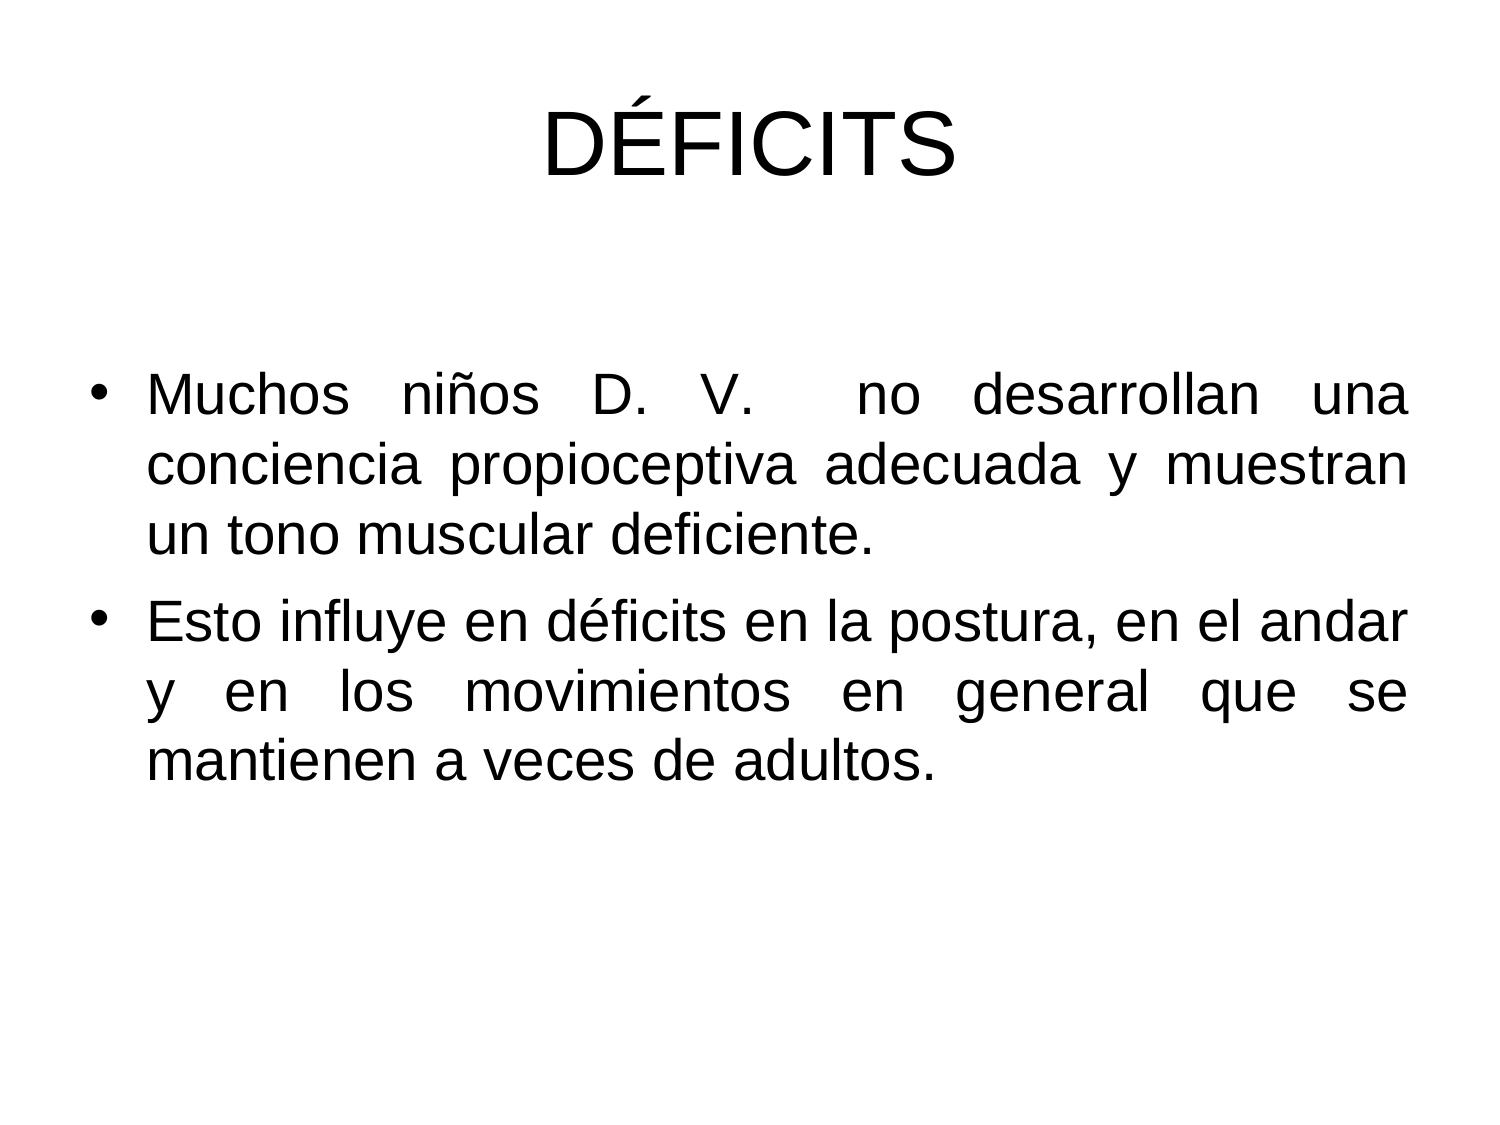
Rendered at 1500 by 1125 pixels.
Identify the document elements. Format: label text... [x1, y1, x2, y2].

list Muchos niños D. V. no desarrollan una conciencia propioceptiva adecuada y muestran un tono muscular deficiente. Esto influye en déficits en la postura, en el andar y en los movimientos en general que se mantienen a veces de adultos. [75, 262, 1426, 1005]
title DÉFICITS [75, 45, 1426, 233]
